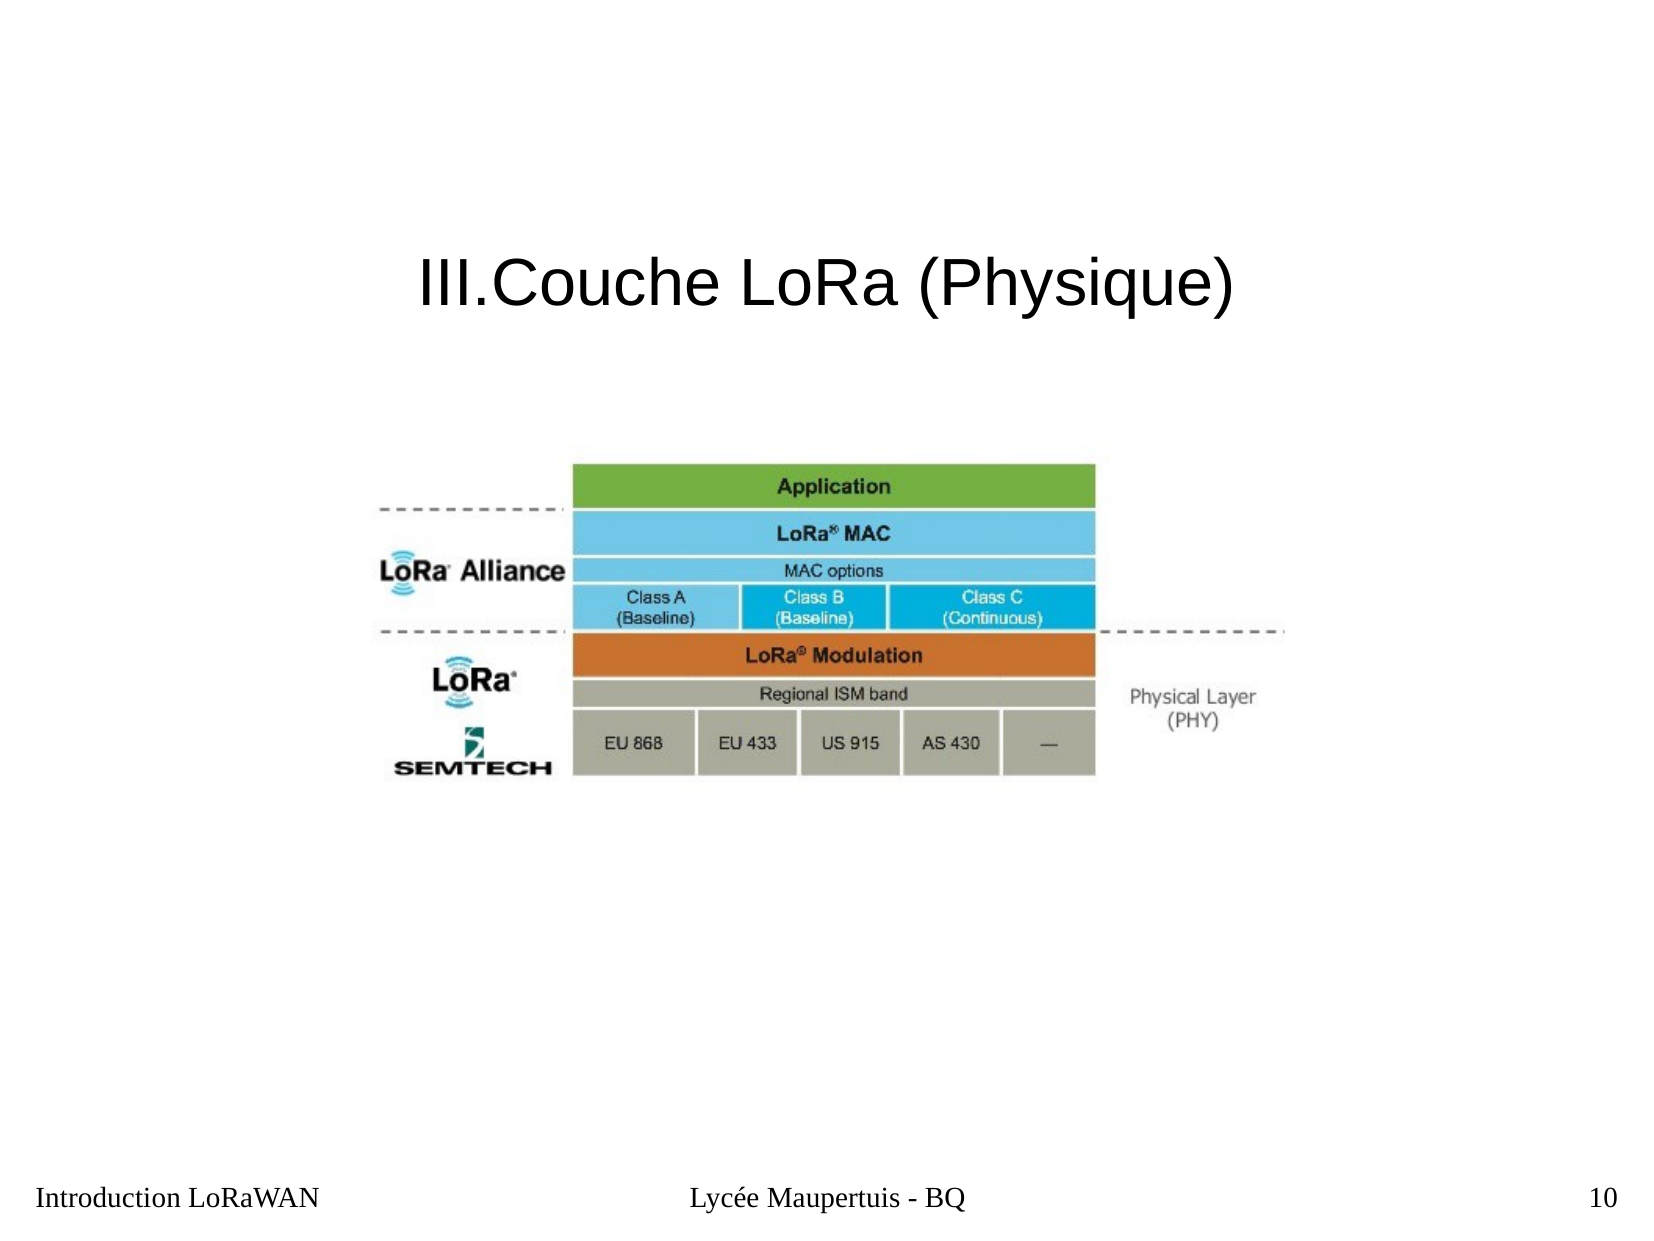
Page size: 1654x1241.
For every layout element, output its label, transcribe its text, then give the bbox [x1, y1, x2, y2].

subtitle Couche LoRa (Physique) [35, 35, 1619, 529]
picture [359, 444, 1299, 798]
